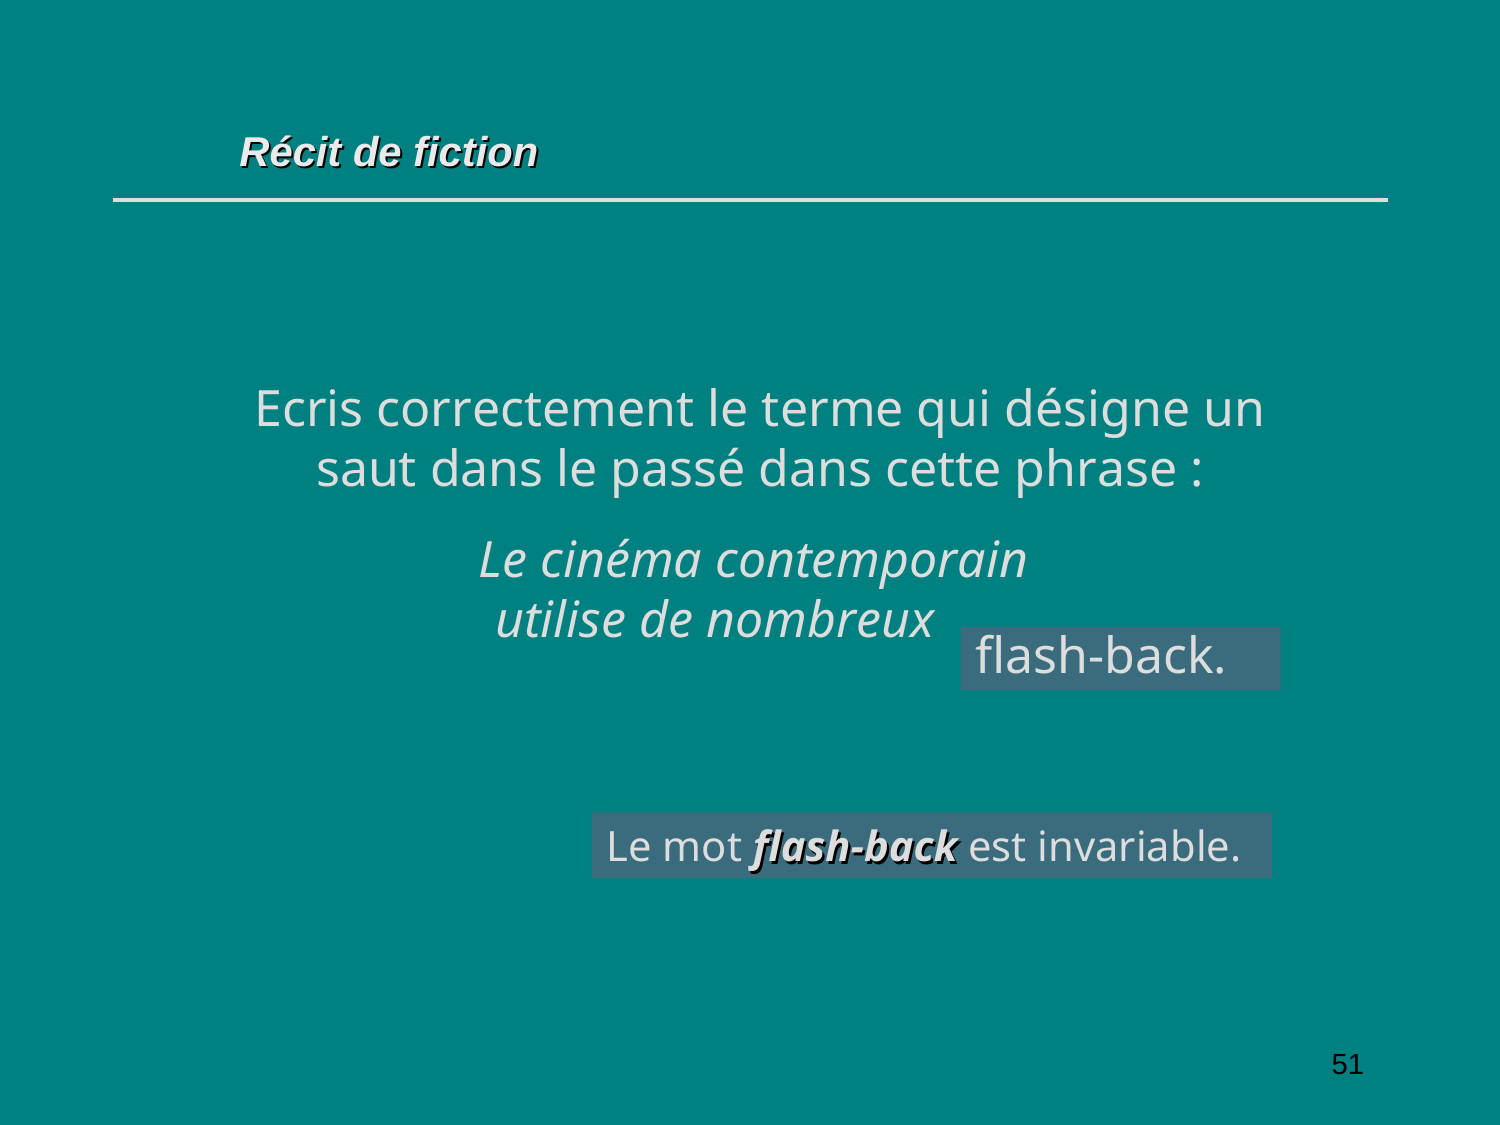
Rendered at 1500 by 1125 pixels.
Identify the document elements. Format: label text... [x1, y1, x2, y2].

text_box flash-back. [960, 627, 1281, 691]
text_box Le mot flash-back est invariable. [591, 812, 1273, 878]
text_box Ecris correctement le terme qui désigne un saut dans le passé dans cette phrase : Le cinéma contemporain utilise de nombreux . . . [182, 368, 1338, 656]
text_box Récit de fiction [224, 116, 554, 183]
